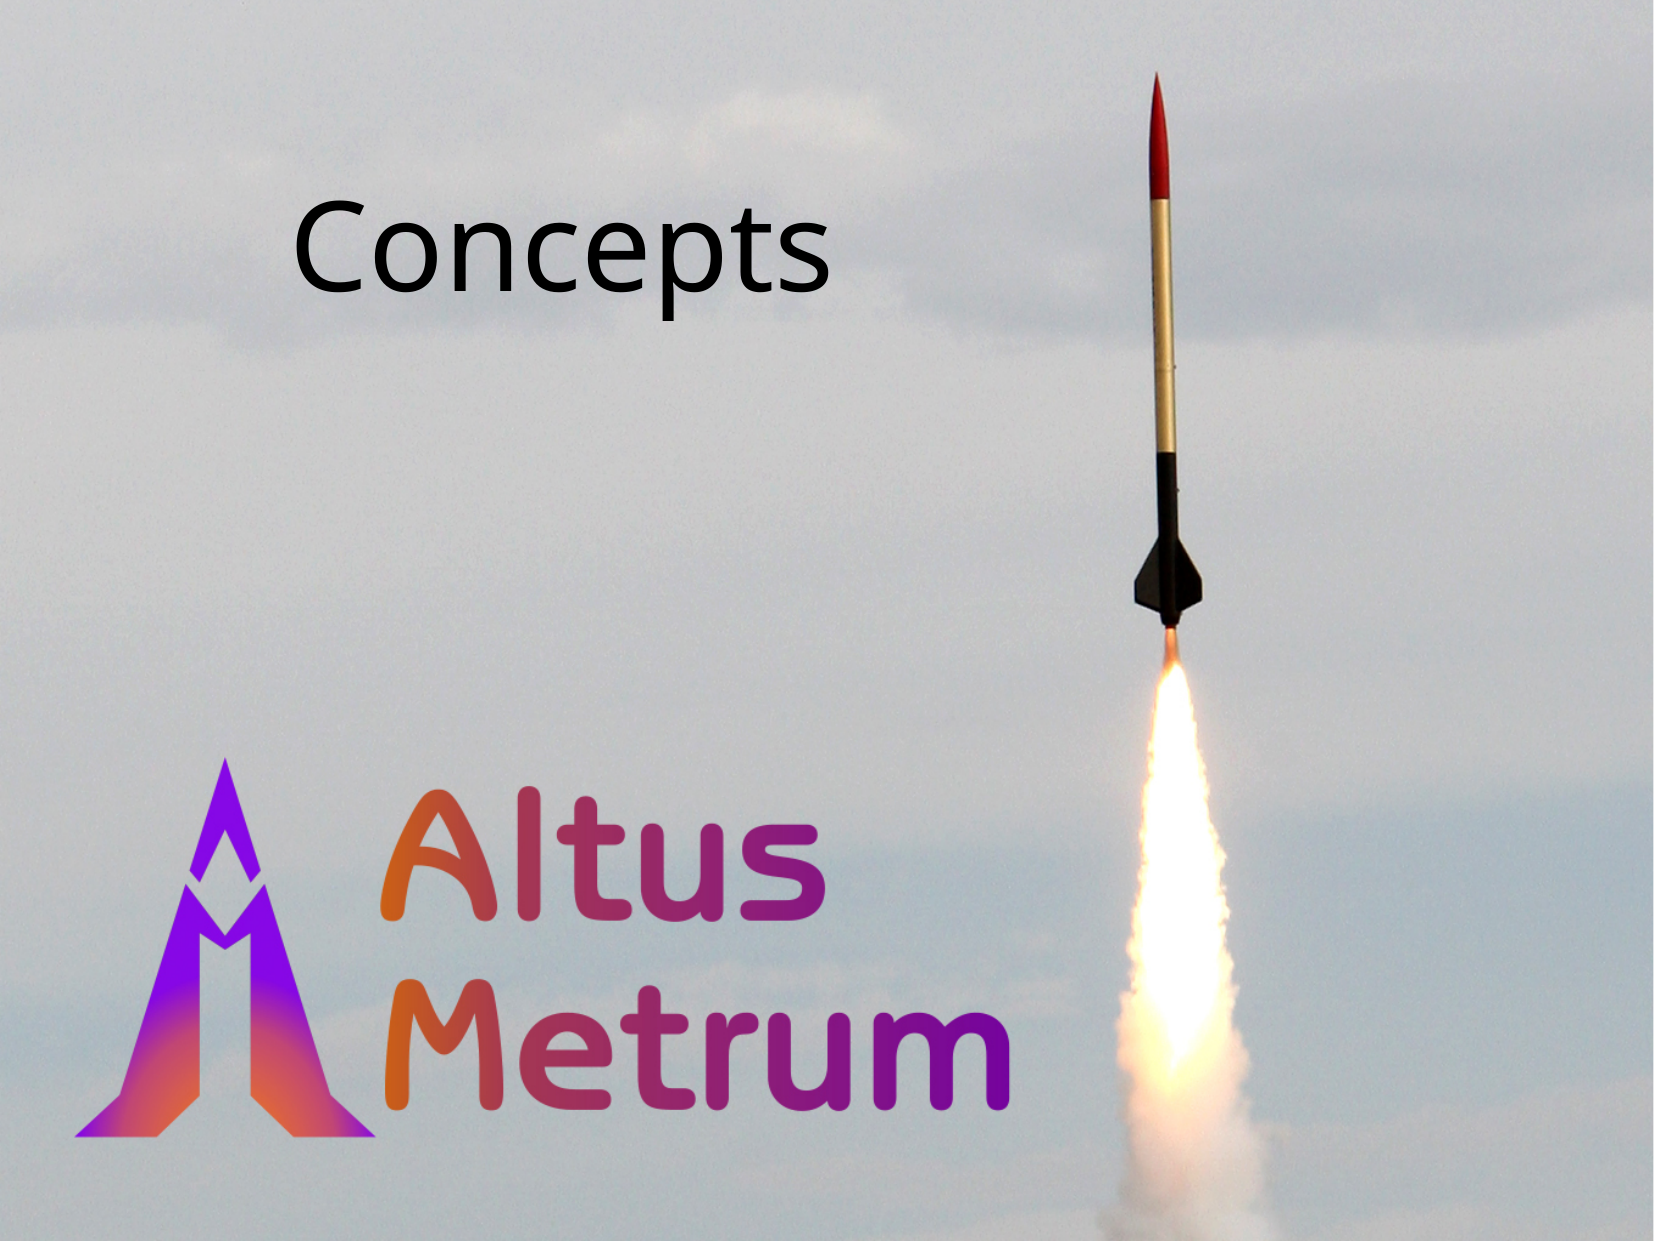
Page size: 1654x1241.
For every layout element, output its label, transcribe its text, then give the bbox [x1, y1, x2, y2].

text_box Concepts [74, 150, 1051, 311]
picture [0, 0, 1654, 1241]
